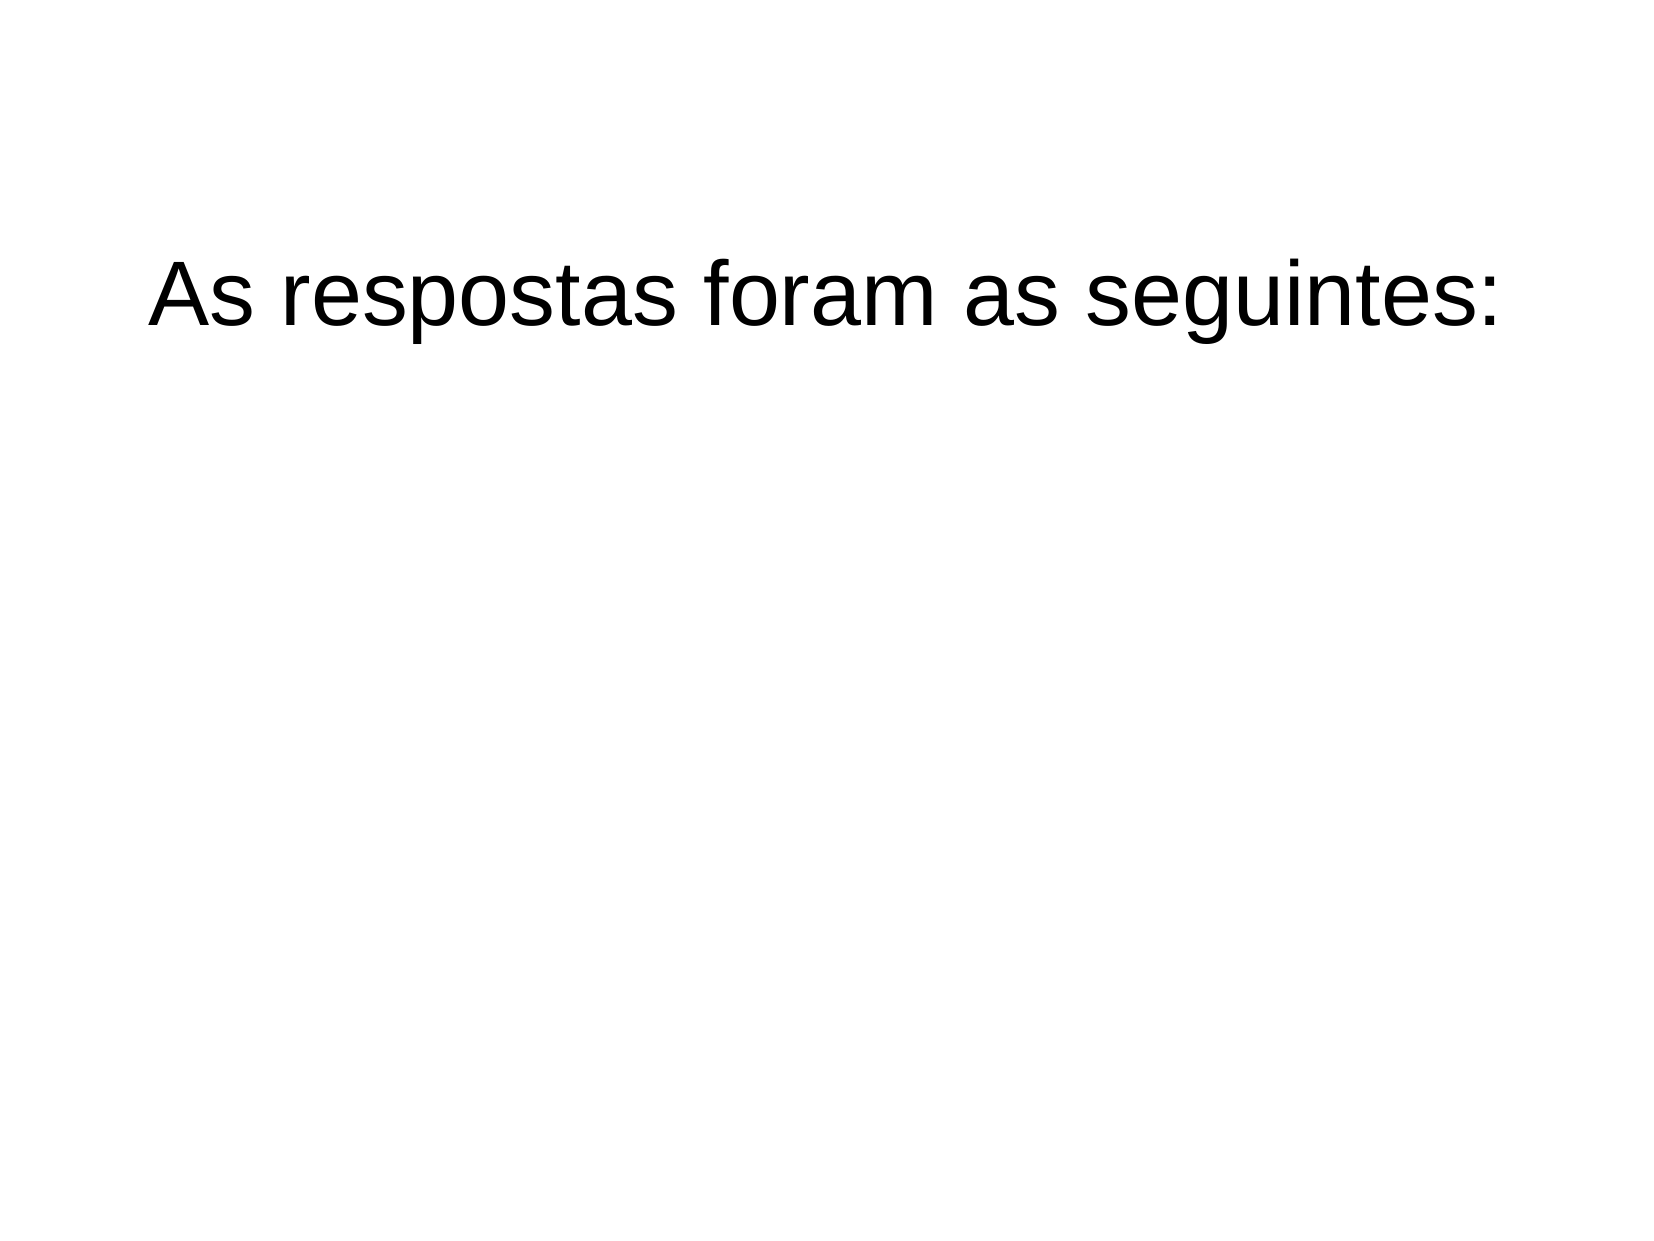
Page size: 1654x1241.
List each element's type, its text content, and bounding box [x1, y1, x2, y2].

title As respostas foram as seguintes: [82, 56, 1571, 532]
